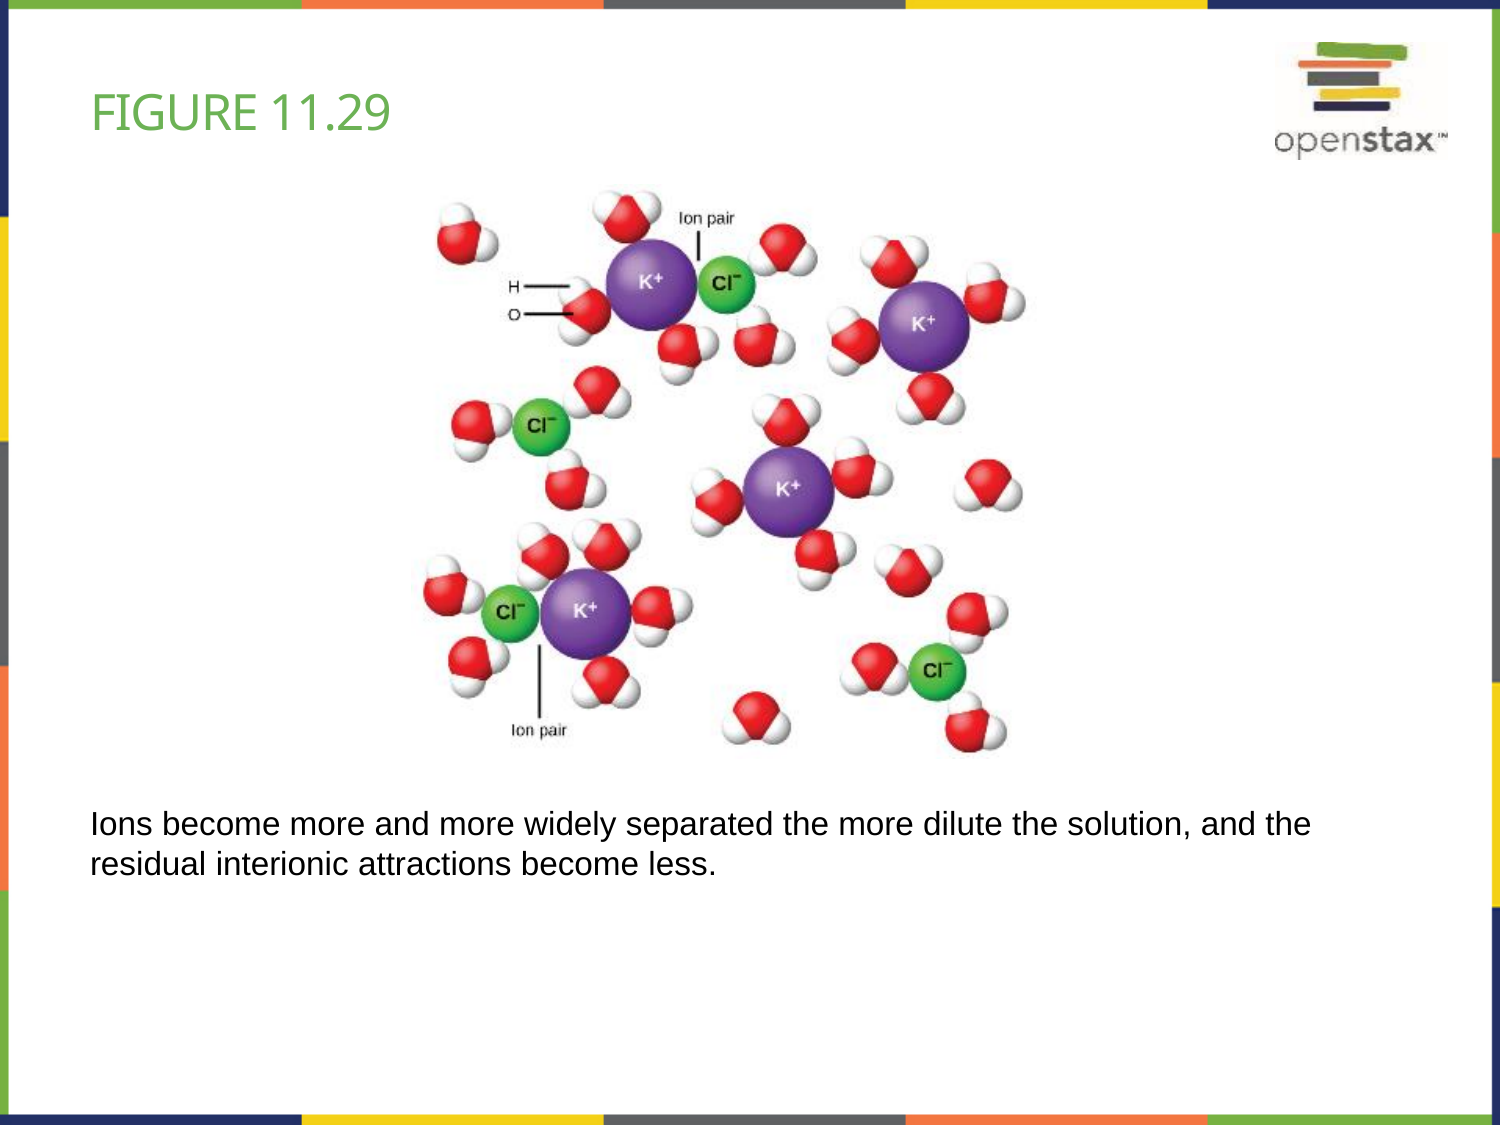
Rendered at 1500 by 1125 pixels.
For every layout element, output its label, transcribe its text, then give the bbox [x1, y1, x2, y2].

list Ions become more and more widely separated the more dilute the solution, and the residual interionic attractions become less. [75, 794, 1398, 986]
picture [0, 0, 1500, 1125]
title Figure 11.29 [75, 39, 1398, 148]
